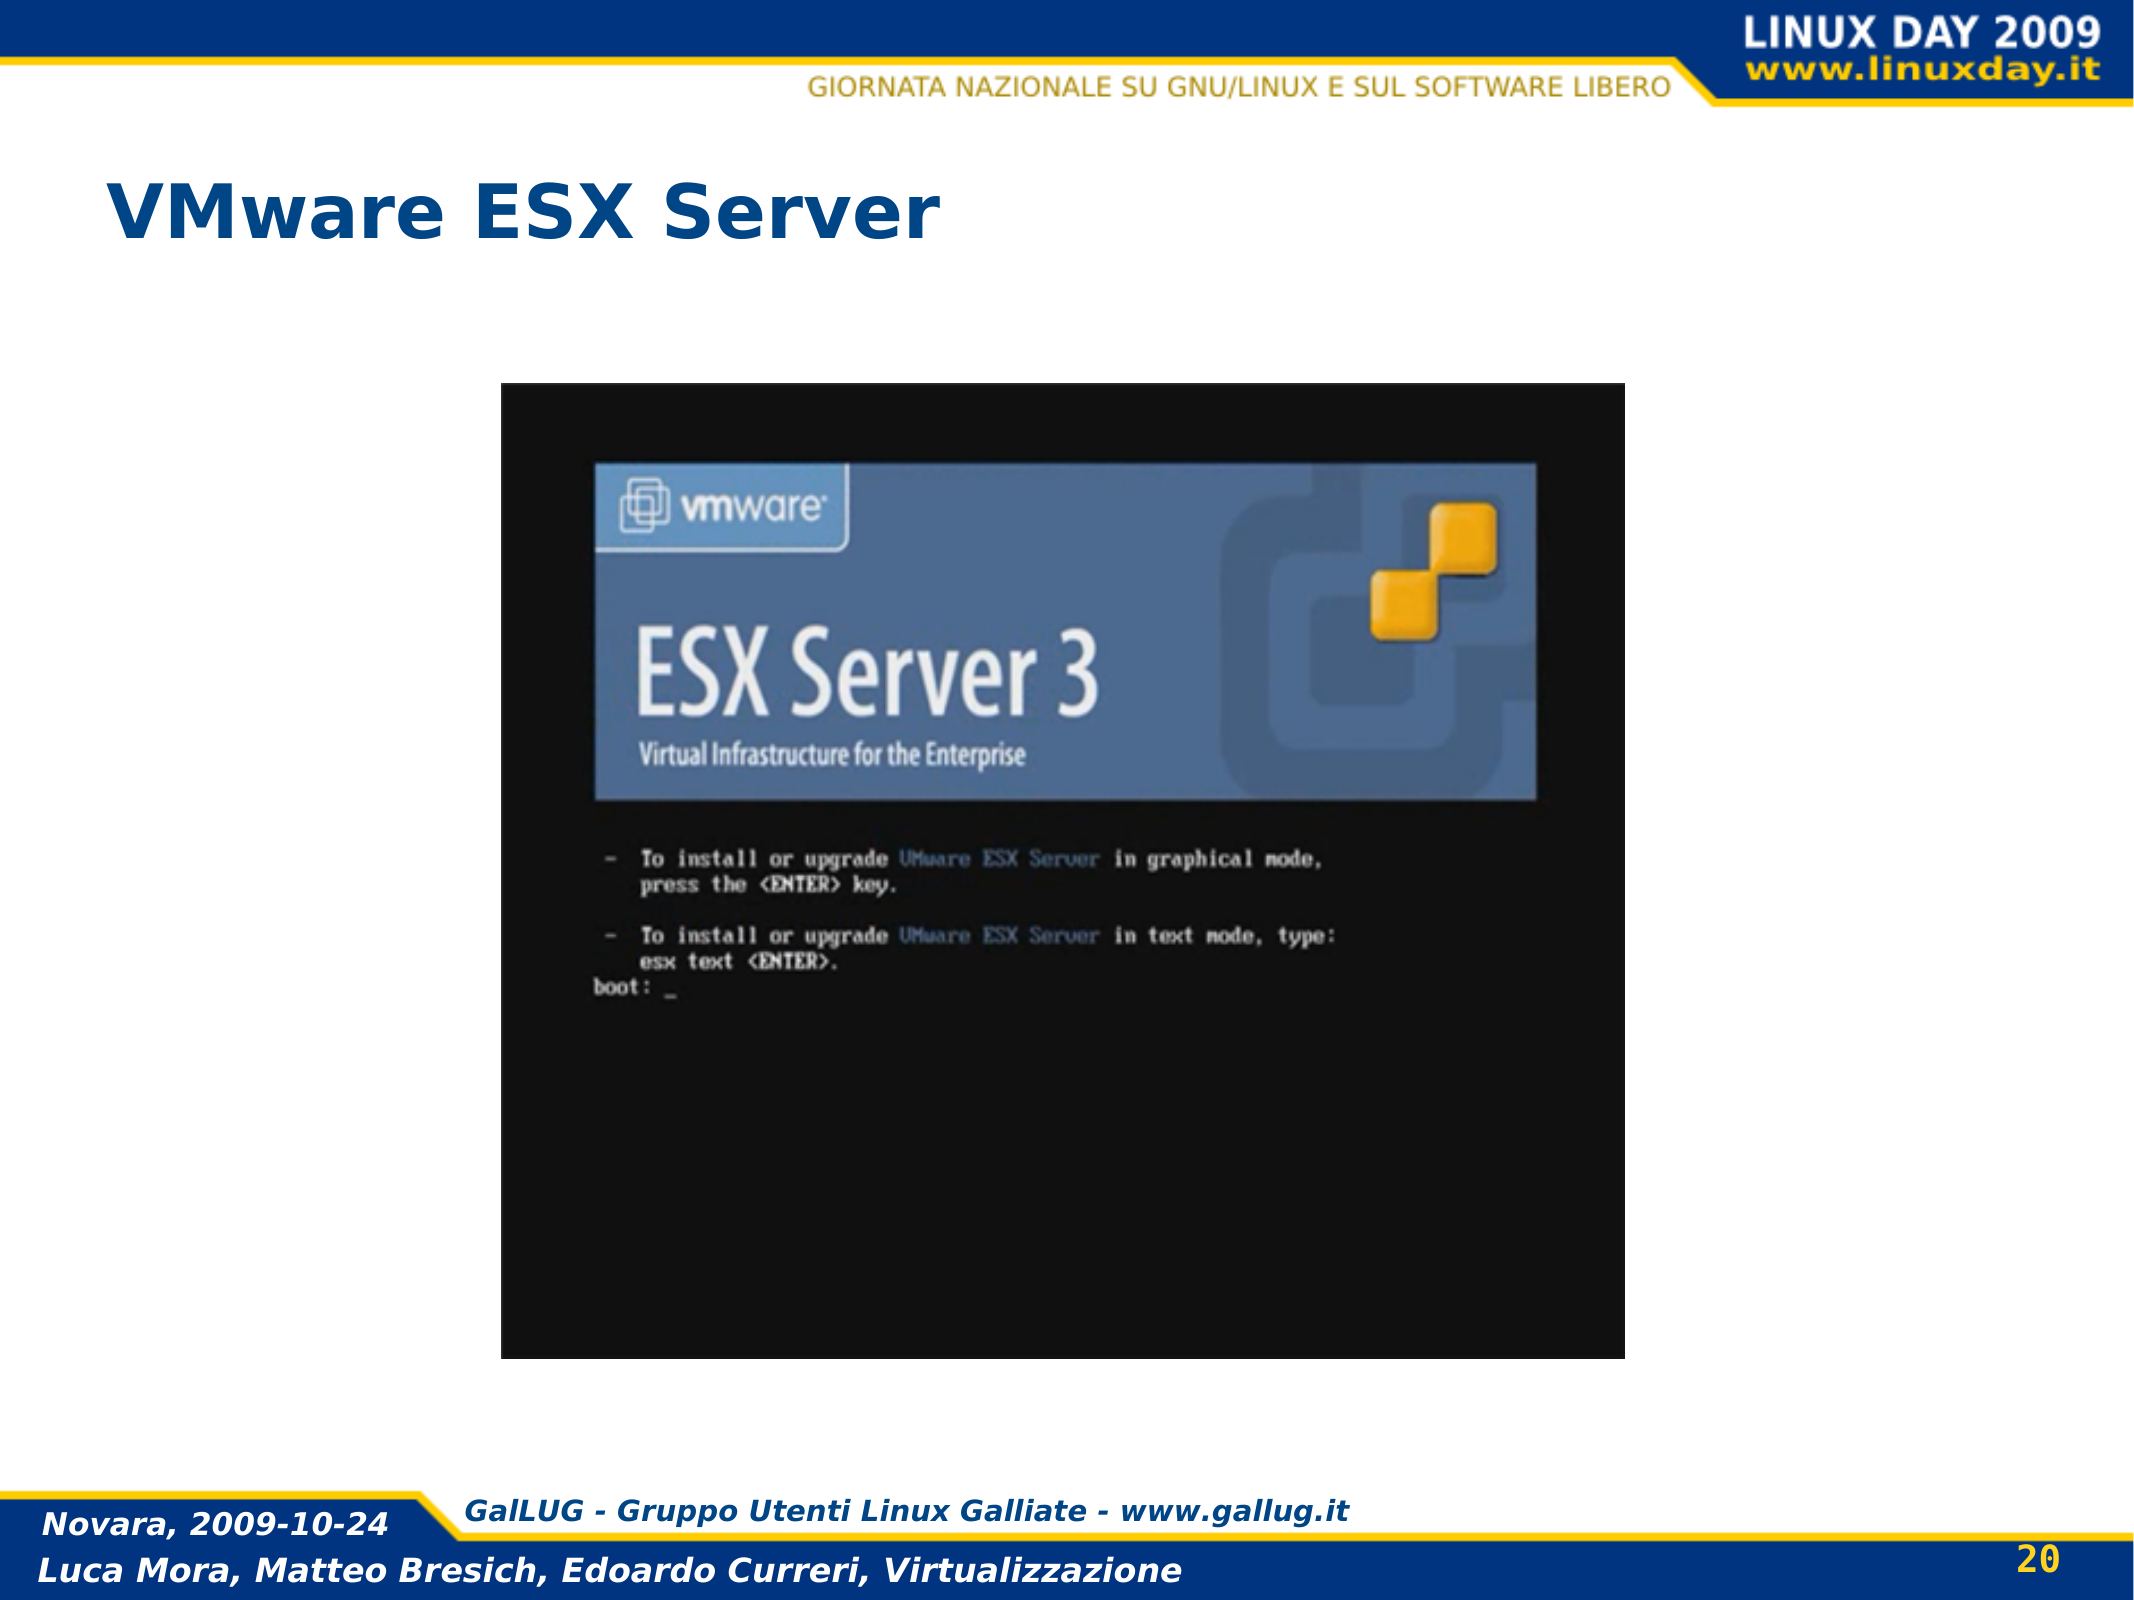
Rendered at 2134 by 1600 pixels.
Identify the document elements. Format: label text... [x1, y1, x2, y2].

title VMware ESX Server [106, 159, 2080, 267]
picture [0, 0, 2134, 1600]
